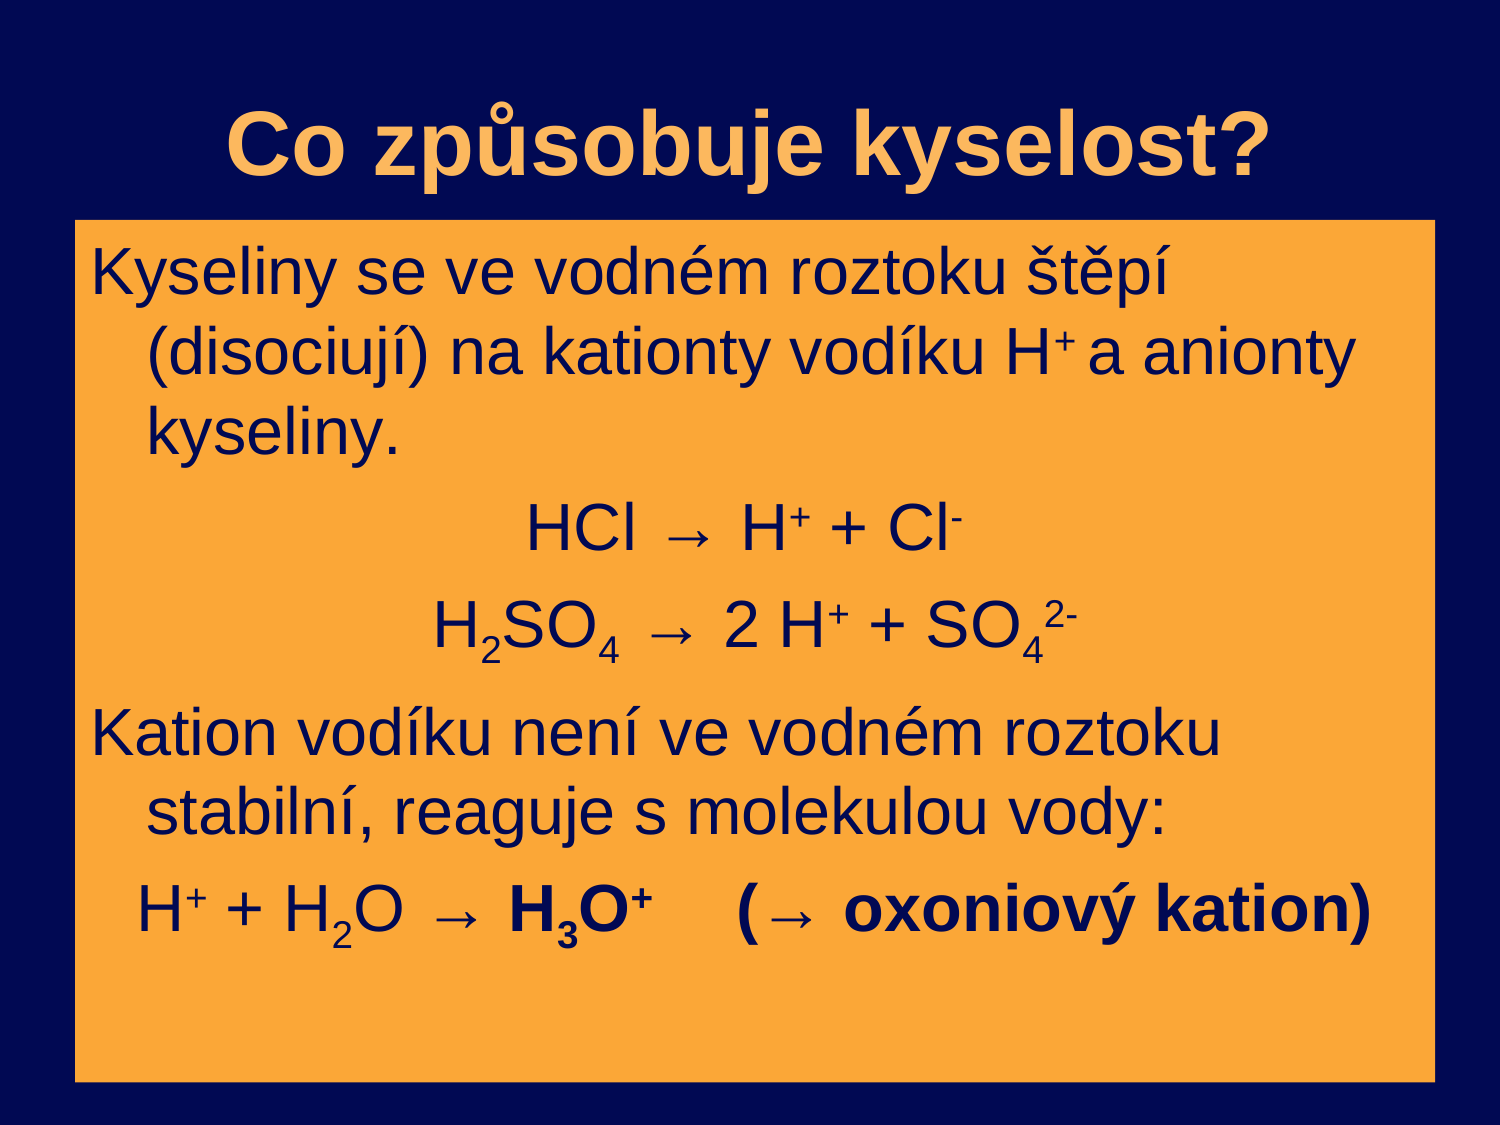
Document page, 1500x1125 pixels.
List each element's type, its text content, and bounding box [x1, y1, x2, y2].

title Co způsobuje kyselost? [75, 45, 1426, 219]
list Kyseliny se ve vodném roztoku štěpí (disociují) na kationty vodíku H+ a anionty kyseliny. HCl → H+ + Cl- H2SO4 → 2 H+ + SO42- Kation vodíku není ve vodném roztoku stabilní, reaguje s molekulou vody: H+ + H2O → H3O+ (→ oxoniový kation) [75, 219, 1436, 1083]
